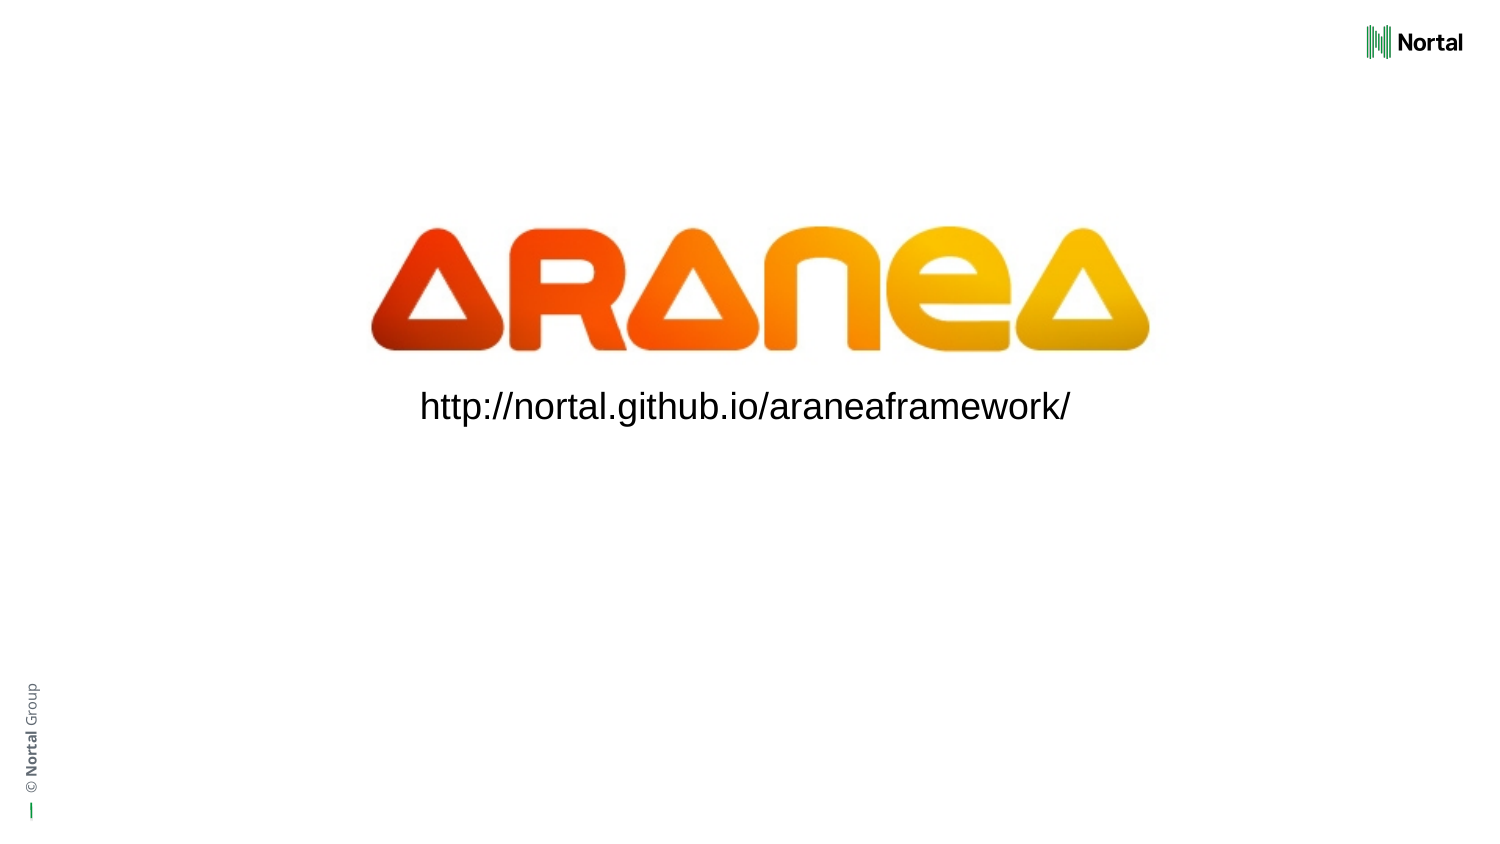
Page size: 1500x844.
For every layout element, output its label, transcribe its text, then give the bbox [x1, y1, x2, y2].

picture [292, 164, 1231, 415]
text_box http://nortal.github.io/araneaframework/ [405, 378, 1086, 436]
